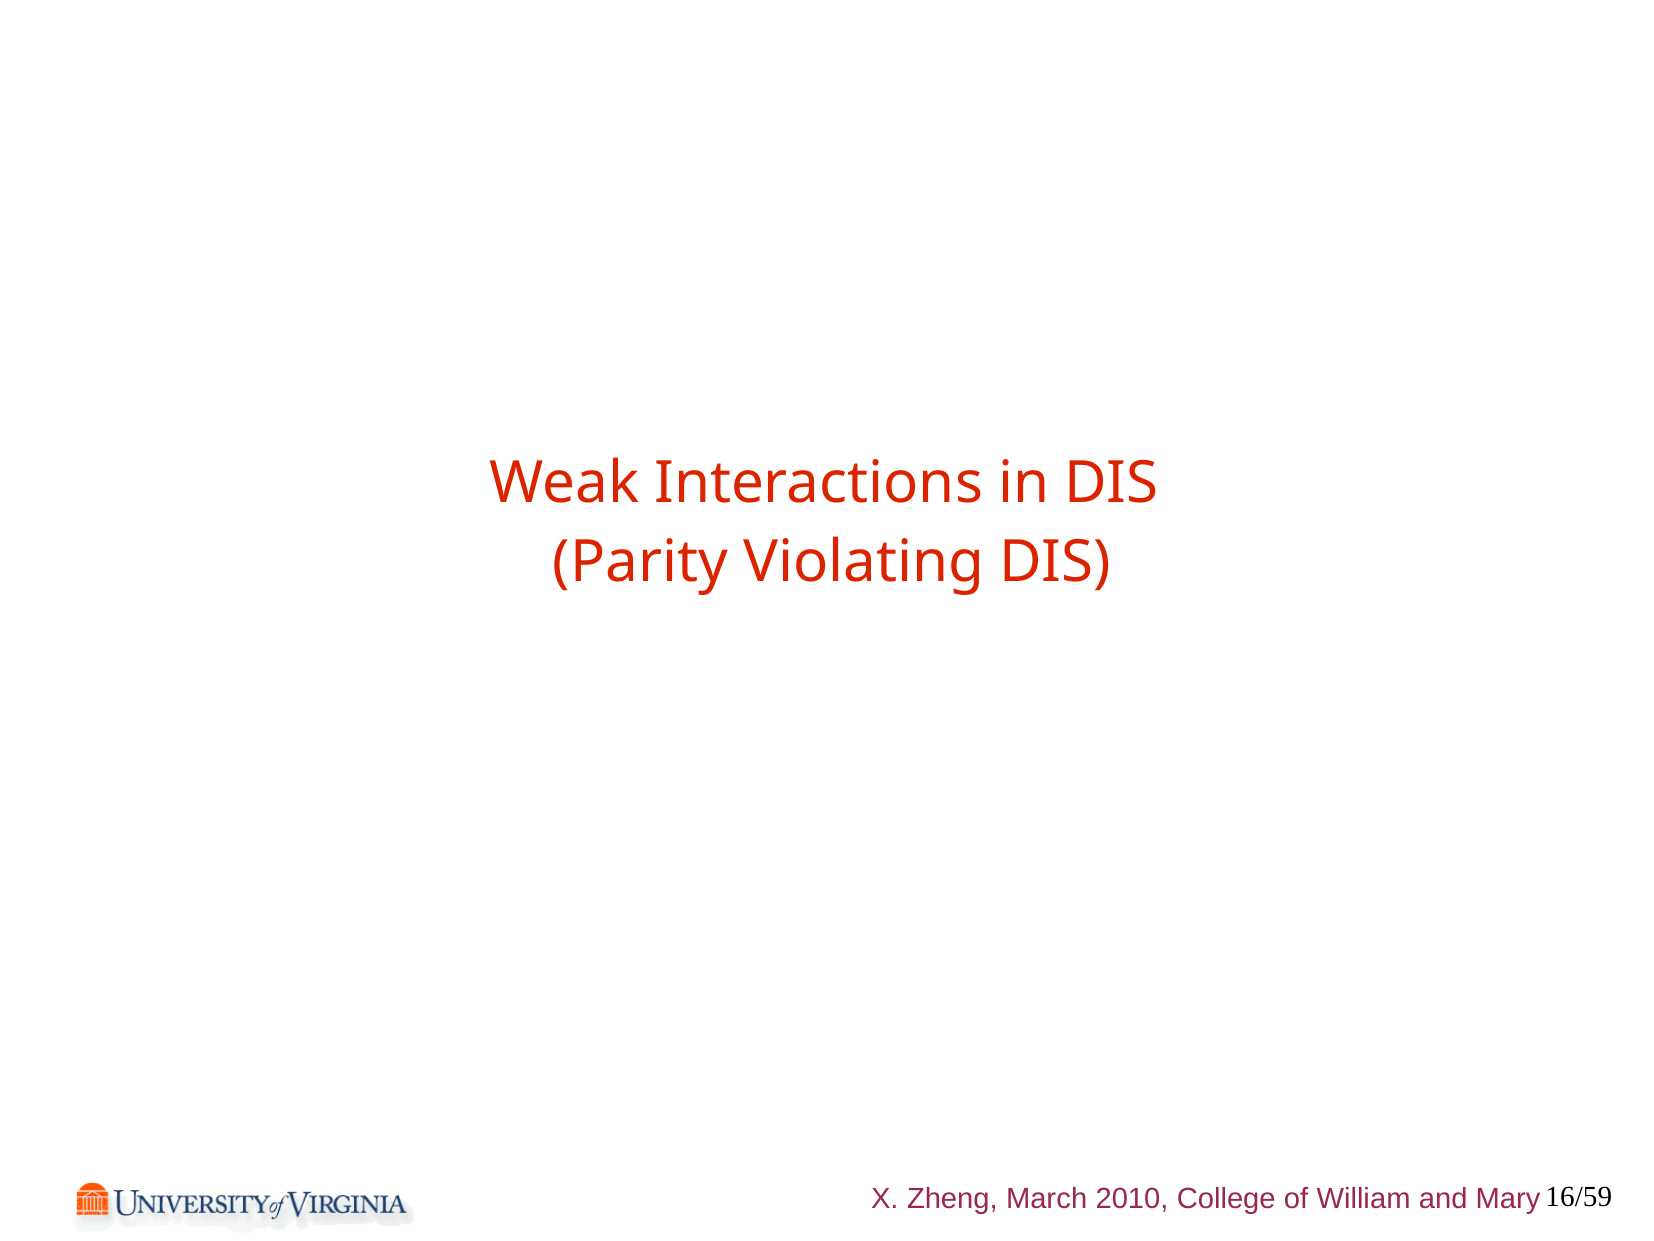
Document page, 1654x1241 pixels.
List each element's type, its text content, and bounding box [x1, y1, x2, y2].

title Weak Interactions in DIS (Parity Violating DIS) [126, 433, 1538, 606]
picture [53, 1165, 427, 1241]
